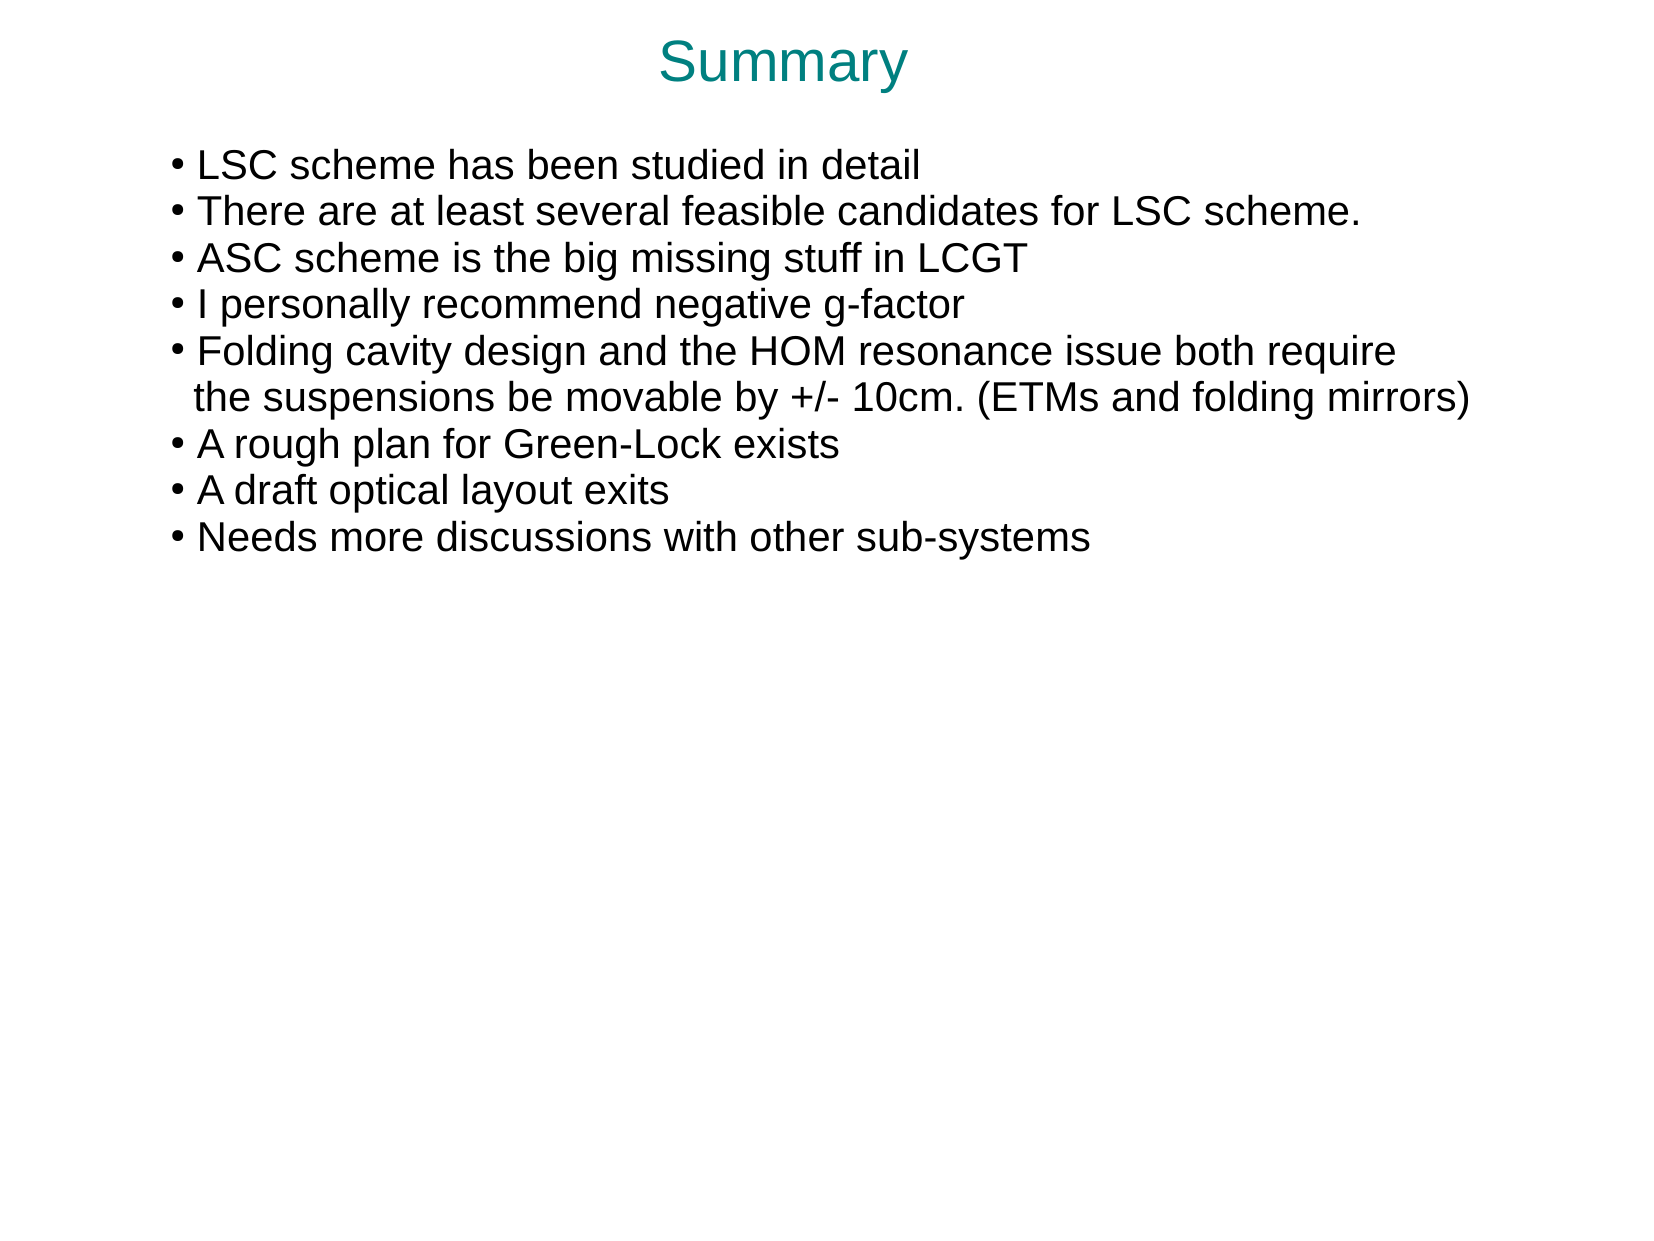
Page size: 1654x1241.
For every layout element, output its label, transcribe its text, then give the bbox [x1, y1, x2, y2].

text_box Summary [644, 21, 924, 102]
text_box LSC scheme has been studied in detail There are at least several feasible candidates for LSC scheme. ASC scheme is the big missing stuff in LCGT I personally recommend negative g-factor Folding cavity design and the HOM resonance issue both require the suspensions be movable by +/- 10cm. (ETMs and folding mirrors) A rough plan for Green-Lock exists A draft optical layout exits Needs more discussions with other sub-systems [155, 134, 1487, 568]
